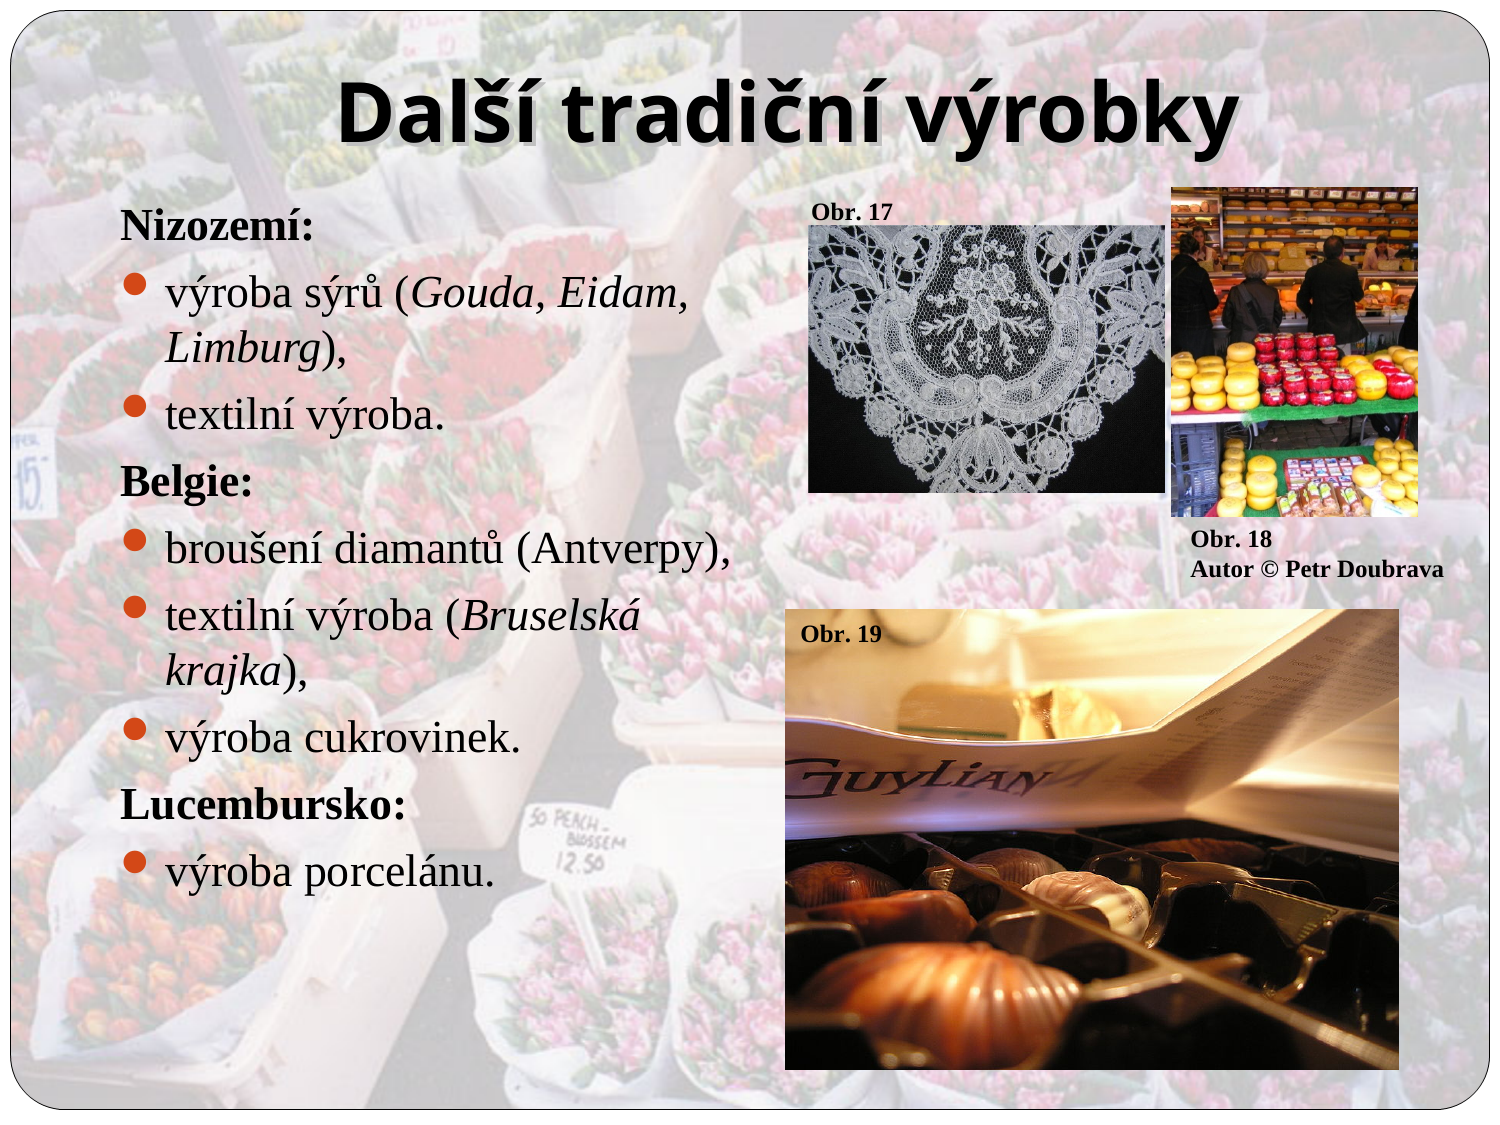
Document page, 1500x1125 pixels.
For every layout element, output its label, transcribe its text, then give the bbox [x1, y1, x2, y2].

text_box Obr. 18 Autor © Petr Doubrava [1175, 515, 1460, 591]
text_box Obr. 19 [785, 609, 898, 656]
text_box Obr. 17 [796, 187, 909, 233]
title Další tradiční výrobky [150, 35, 1426, 174]
picture [9, 9, 1491, 1111]
list Nizozemí: výroba sýrů (Gouda, Eidam, Limburg), textilní výroba. Belgie: broušení diamantů (Antverpy), textilní výroba (Bruselská krajka), výroba cukrovinek. Lucembursko: výroba porcelánu. [105, 187, 786, 1020]
